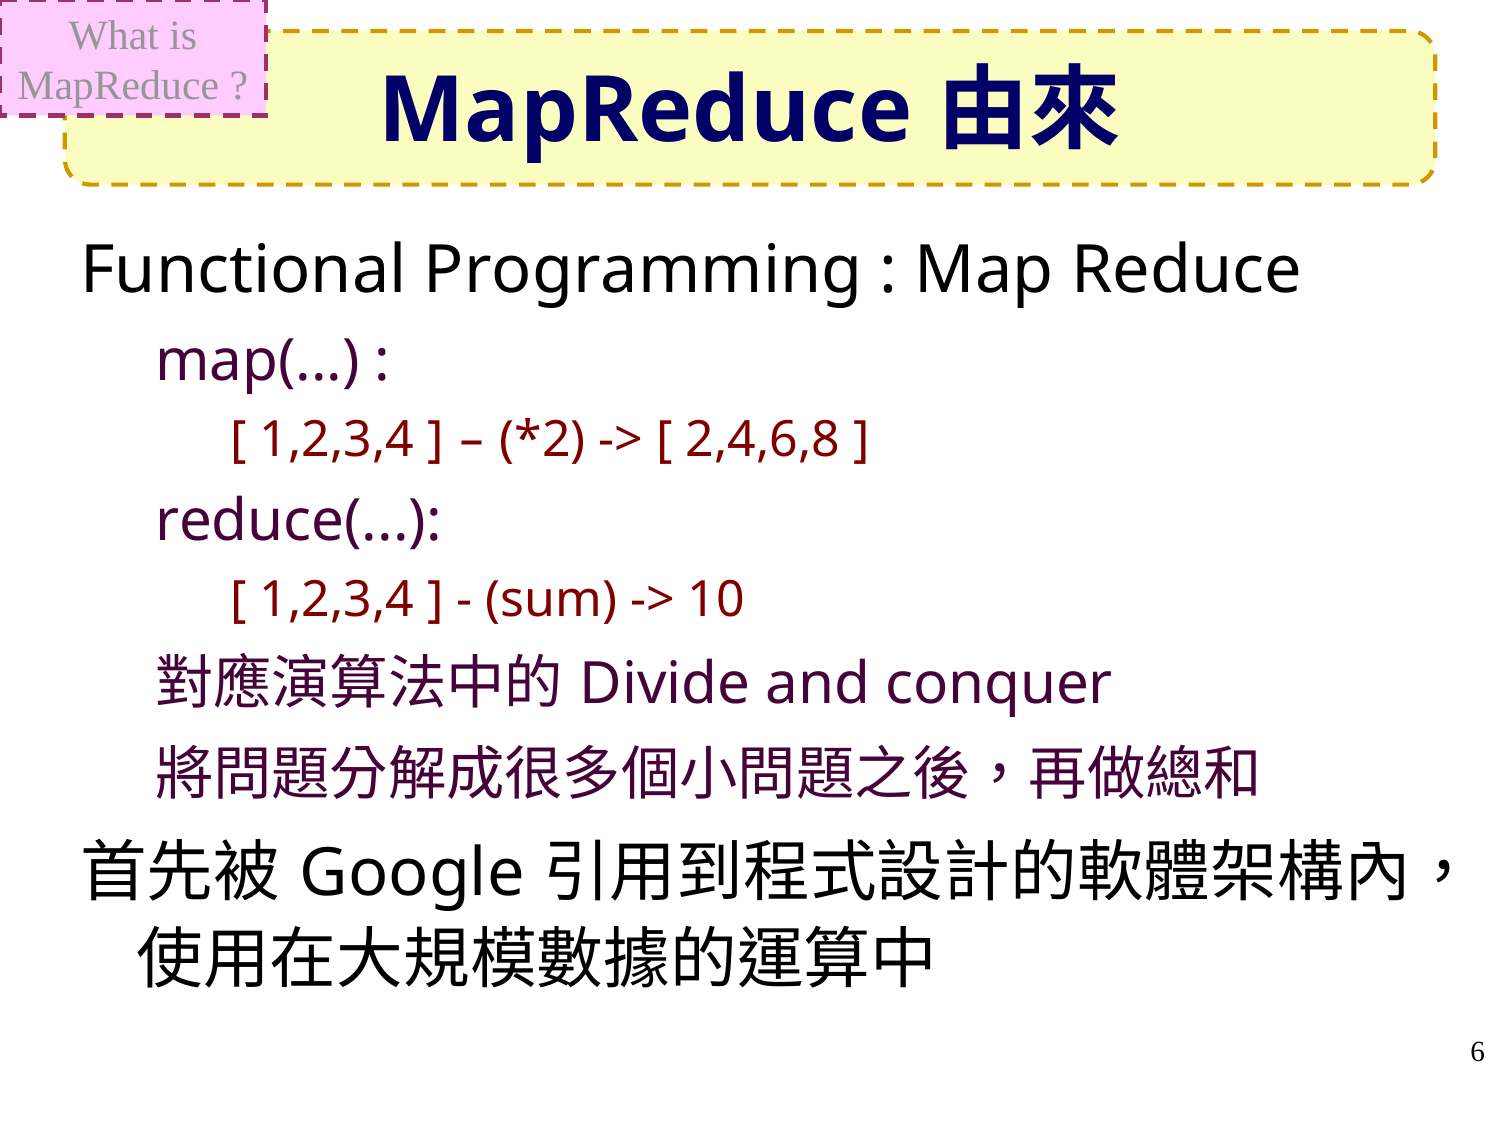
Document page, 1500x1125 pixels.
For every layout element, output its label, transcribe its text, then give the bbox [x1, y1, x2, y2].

text_box <編號> [1324, 1025, 1500, 1101]
title MapReduce由來 [112, 30, 1388, 173]
list Functional Programming : Map Reduce map(...) : [ 1,2,3,4 ] – (*2) -> [ 2,4,6,8 ] reduce(...): [ 1,2,3,4 ] - (sum) -> 10 對應演算法中的Divide and conquer 將問題分解成很多個小問題之後，再做總和 首先被Google引用到程式設計的軟體架構內，使用在大規模數據的運算中 [65, 219, 1447, 1000]
text_box What is MapReduce ? [0, 0, 266, 116]
